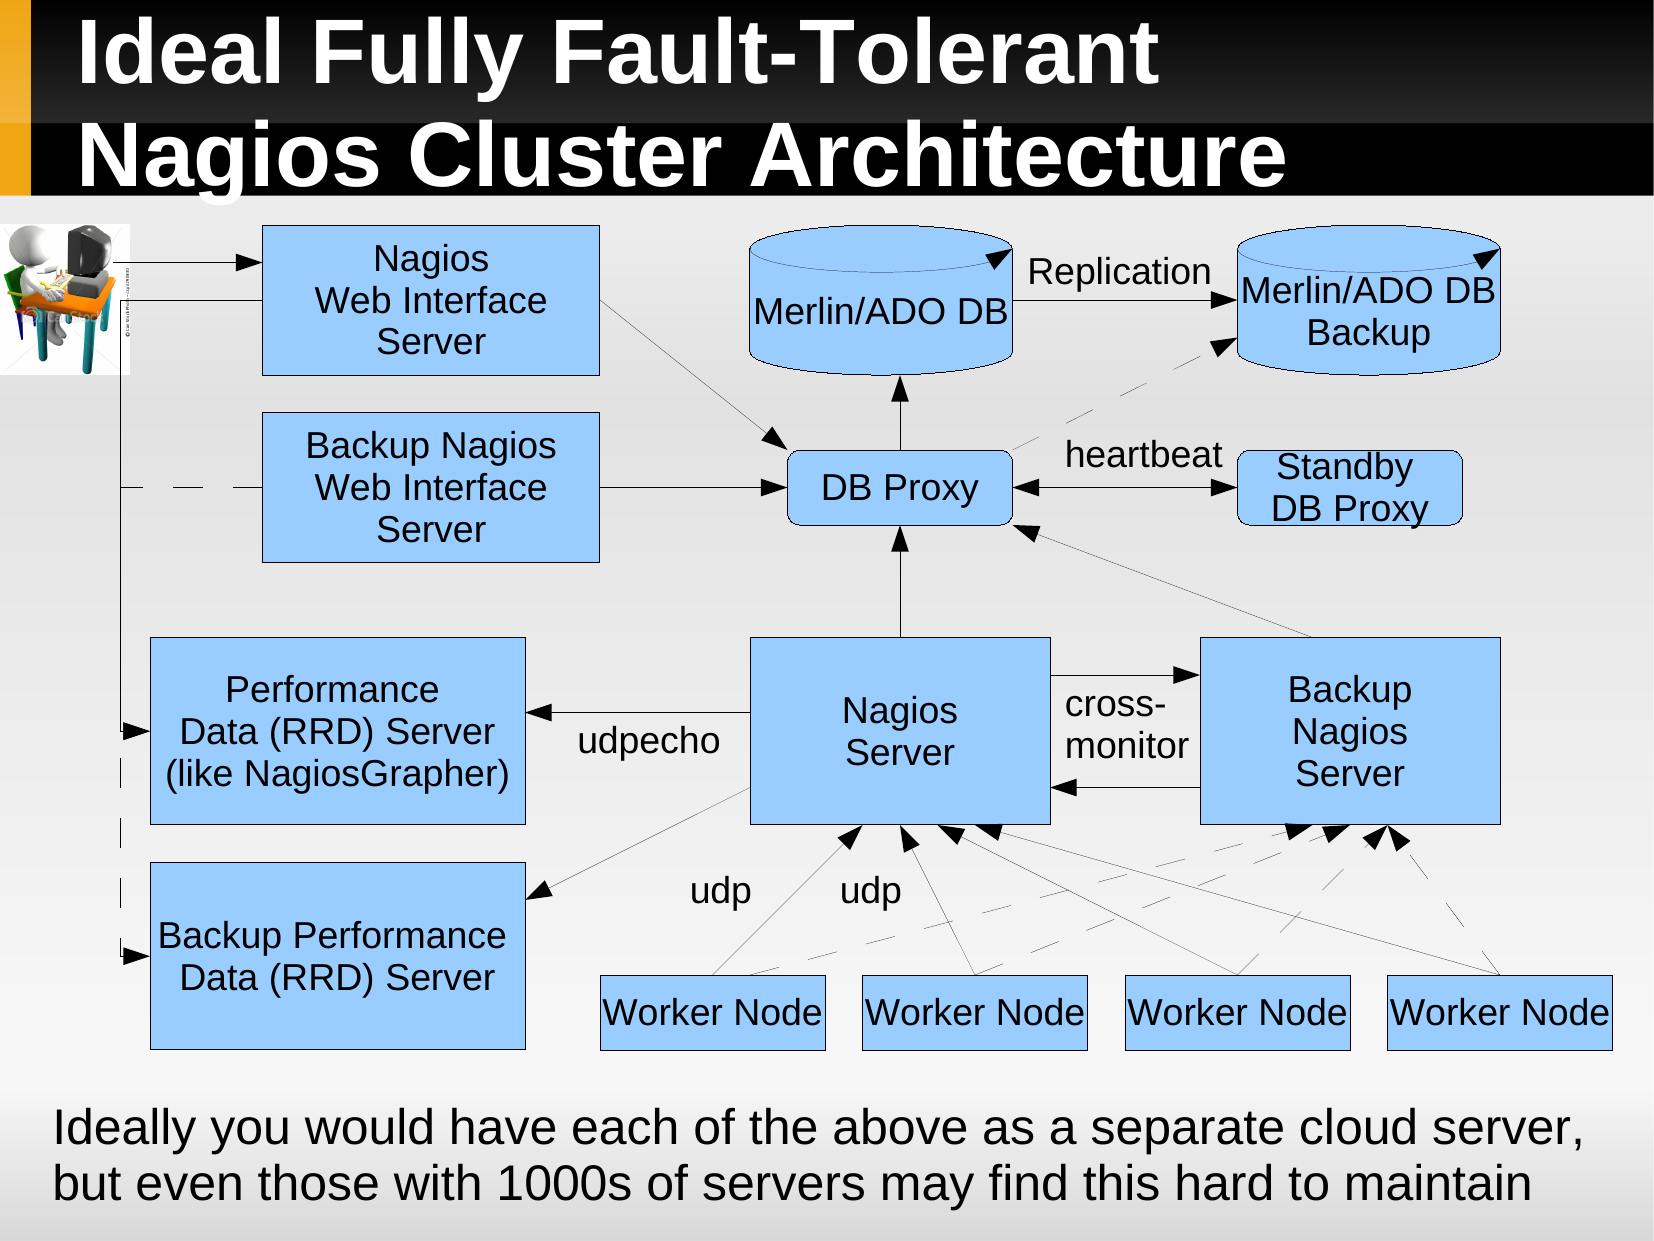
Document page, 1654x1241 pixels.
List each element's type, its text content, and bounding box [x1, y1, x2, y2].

text_box Backup Nagios Web Interface Server [262, 412, 600, 563]
text_box Merlin/ADO DB Backup [1237, 225, 1501, 376]
text_box Nagios Server [750, 637, 1051, 825]
text_box Performance Data (RRD) Server (like NagiosGrapher) [150, 637, 526, 825]
text_box Worker Node [862, 975, 1088, 1051]
text_box udp [825, 862, 938, 920]
text_box Worker Node [1125, 975, 1351, 1051]
text_box Worker Node [1387, 975, 1613, 1051]
text_box udpecho [562, 712, 751, 770]
text_box udp [675, 862, 788, 920]
text_box heartbeat [1050, 426, 1238, 526]
picture [0, 0, 1654, 1241]
text_box Merlin/ADO DB [749, 225, 1013, 376]
text_box Replication [1012, 243, 1238, 301]
text_box Backup Performance Data (RRD) Server [150, 862, 526, 1050]
text_box cross-monitor [1050, 675, 1238, 774]
text_box Nagios Web Interface Server [262, 225, 600, 376]
text_box Standby DB Proxy [1238, 450, 1463, 526]
text_box Ideally you would have each of the above as a separate cloud server, but even those with 1000s of servers may find this hard to maintain [37, 1091, 1613, 1219]
text_box Worker Node [600, 975, 826, 1051]
title Ideal Fully Fault-Tolerant Nagios Cluster Architecture [76, 0, 1565, 208]
text_box DB Proxy [787, 450, 1013, 526]
text_box Backup Nagios Server [1200, 637, 1501, 825]
